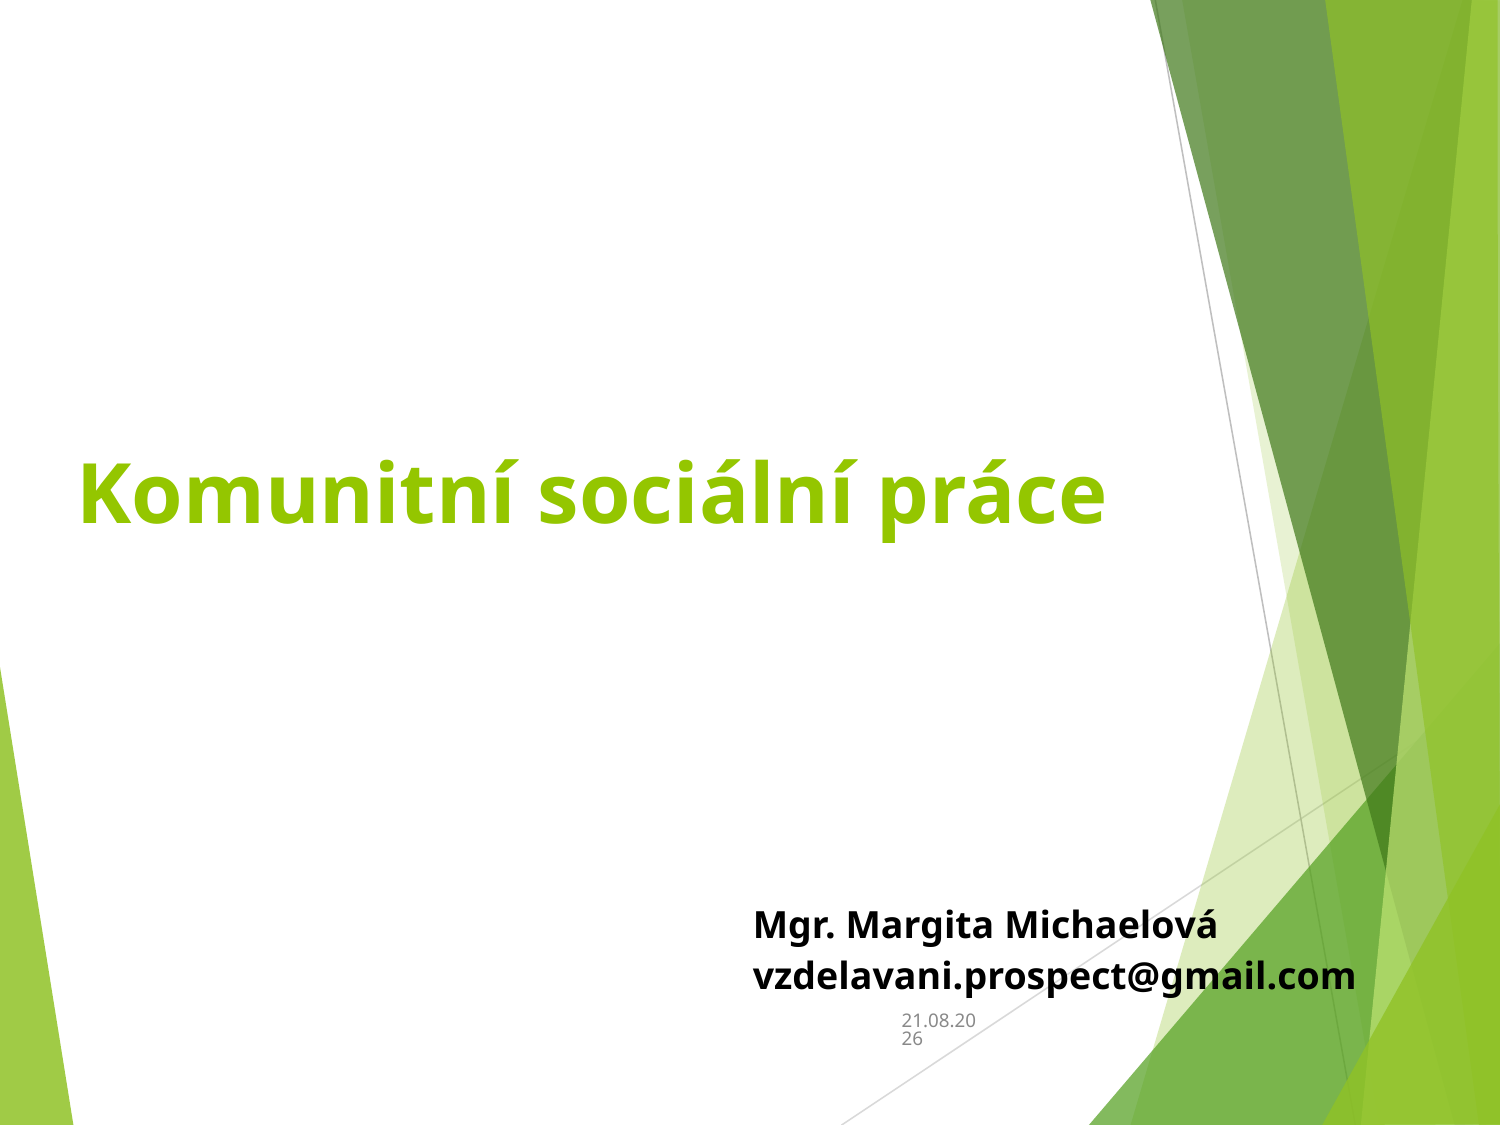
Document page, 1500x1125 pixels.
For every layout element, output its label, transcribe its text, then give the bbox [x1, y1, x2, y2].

text_box 07.04.2021 [886, 1024, 999, 1051]
text_box Mgr. Margita Michaelová vzdelavani.prospect@gmail.com [738, 725, 1424, 1024]
title Komunitní sociální práce [0, 432, 1186, 586]
